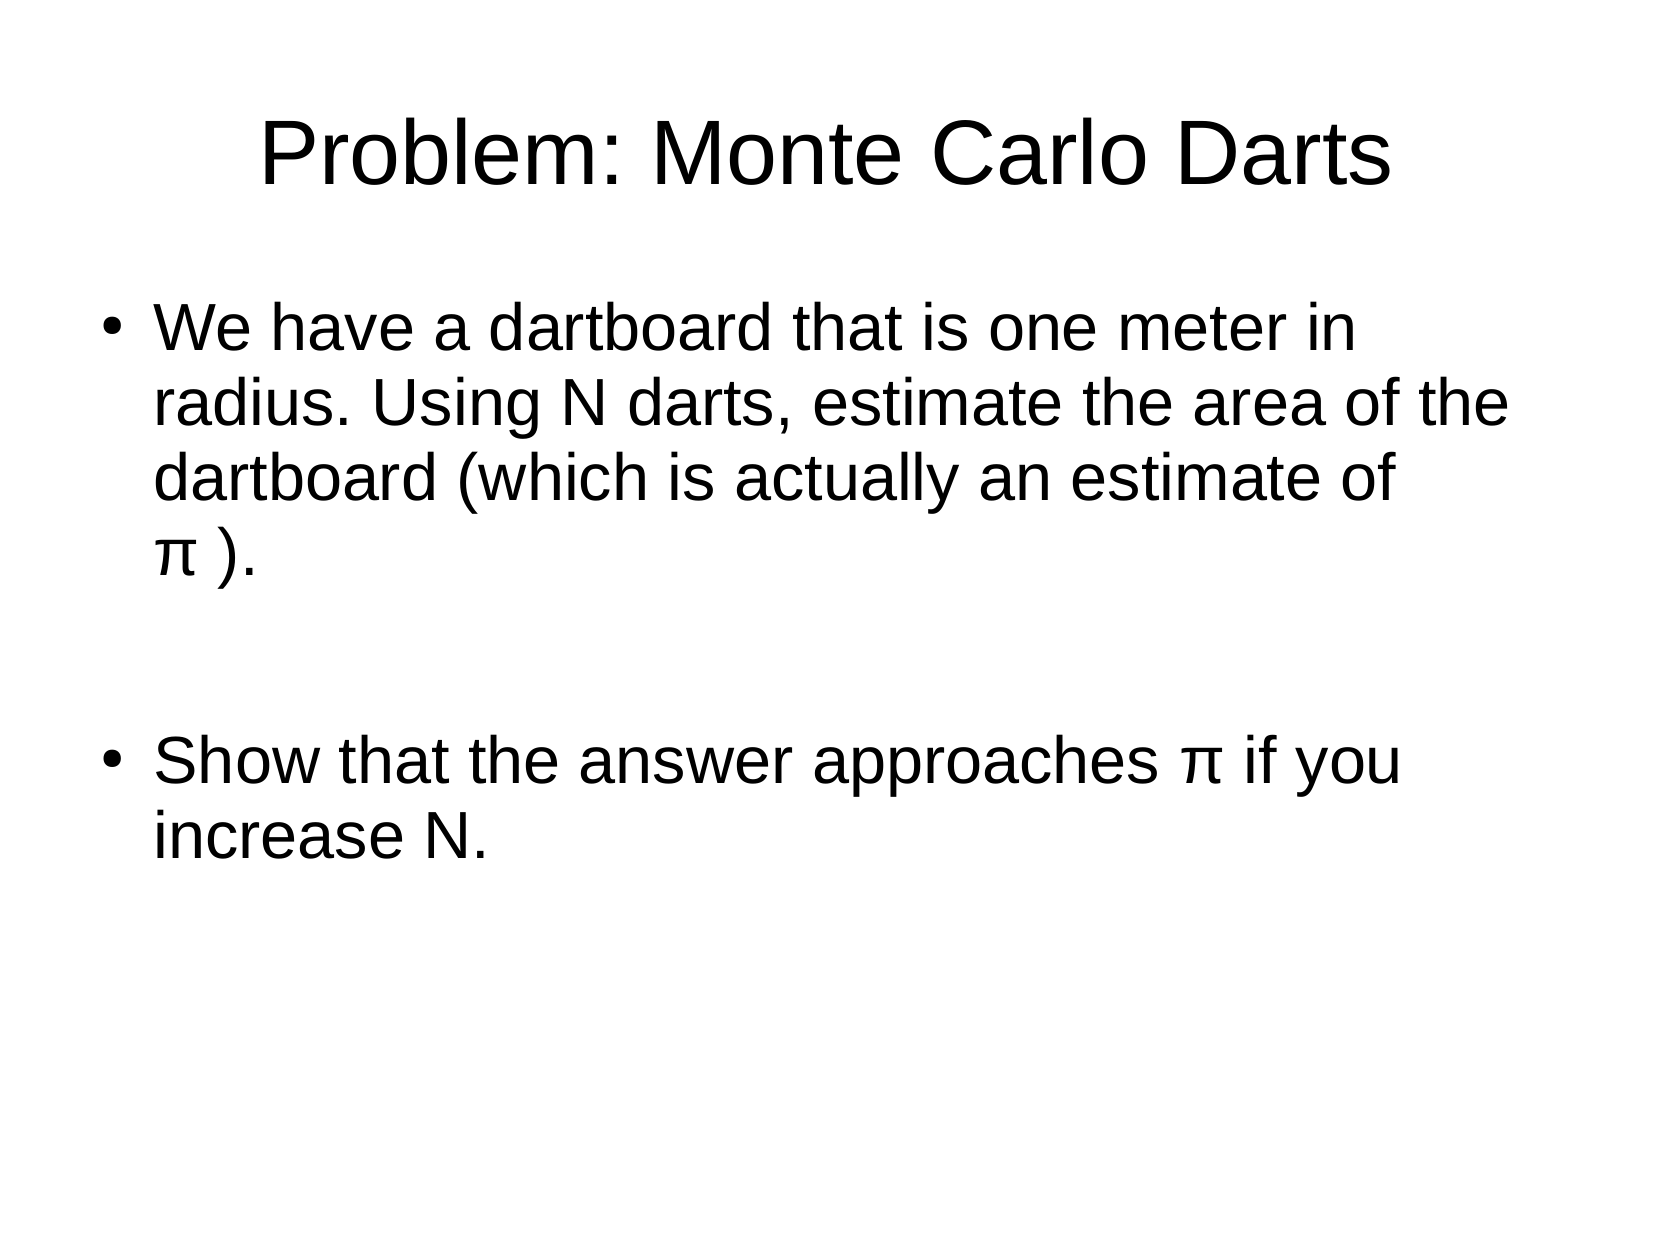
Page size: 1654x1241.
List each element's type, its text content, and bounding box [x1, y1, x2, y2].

chart [845, 290, 1572, 1010]
list We have a dartboard that is one meter in radius. Using N darts, estimate the area of the dartboard (which is actually an estimate of π ). Show that the answer approaches π if you increase N. [82, 290, 845, 1010]
title Problem: Monte Carlo Darts [82, 49, 1571, 257]
